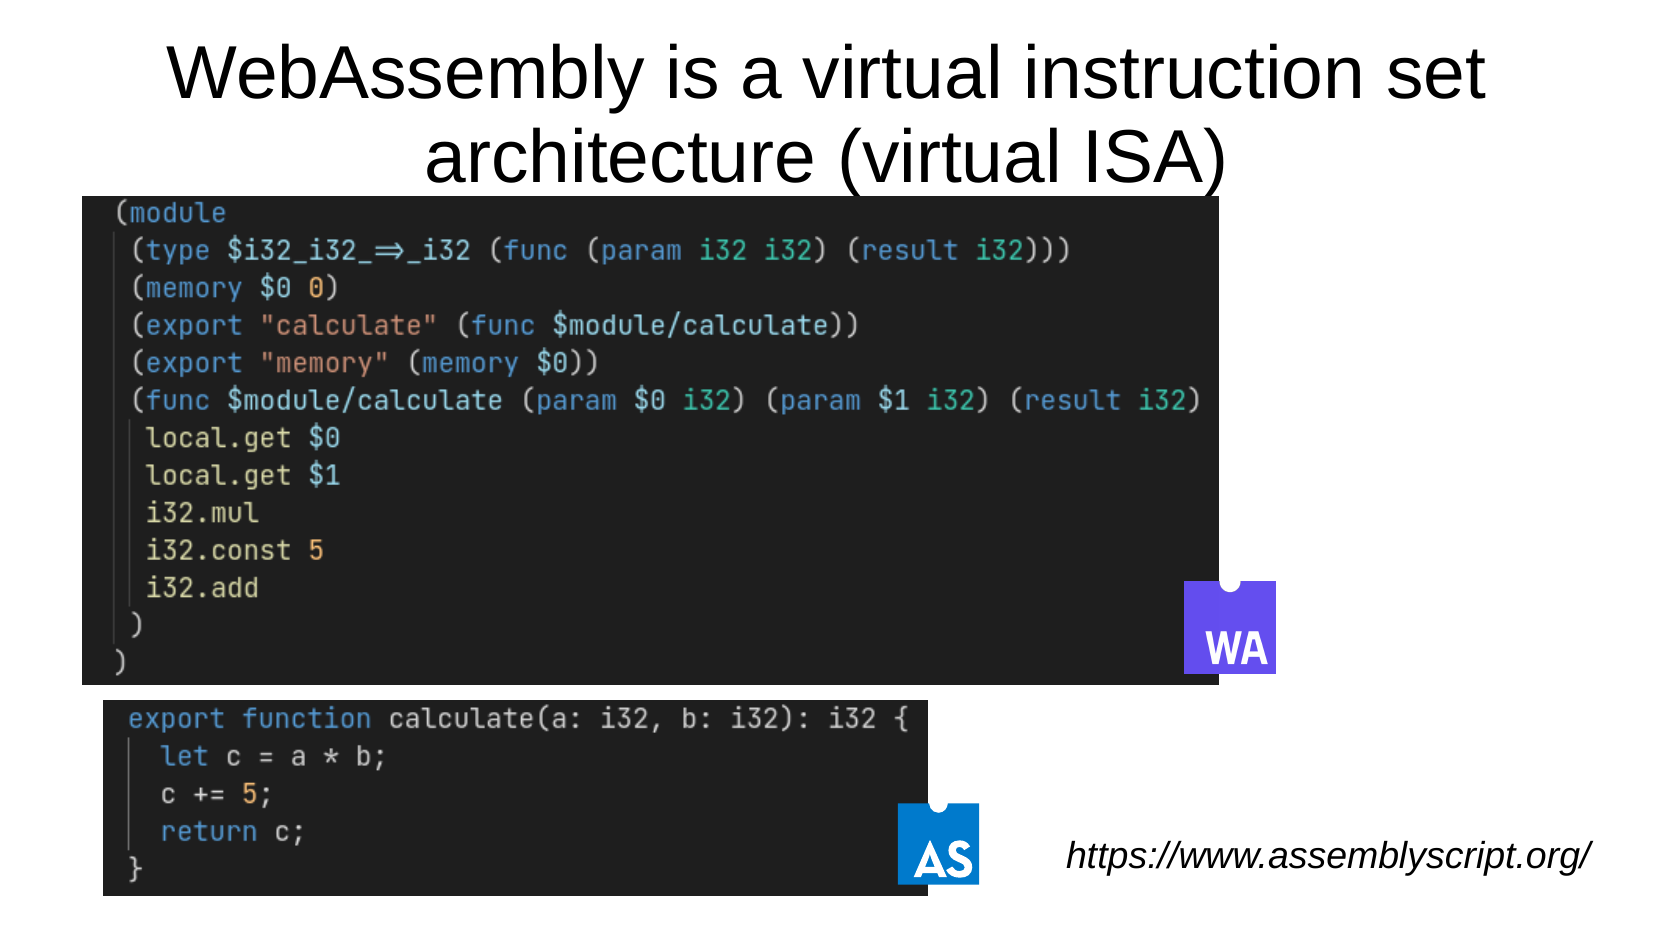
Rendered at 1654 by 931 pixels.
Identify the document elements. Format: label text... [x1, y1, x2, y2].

picture [103, 700, 980, 896]
text_box https://www.assemblyscript.org/ [1051, 826, 1607, 884]
picture [82, 196, 1276, 686]
title WebAssembly is a virtual instruction set architecture (virtual ISA) [82, 30, 1571, 199]
